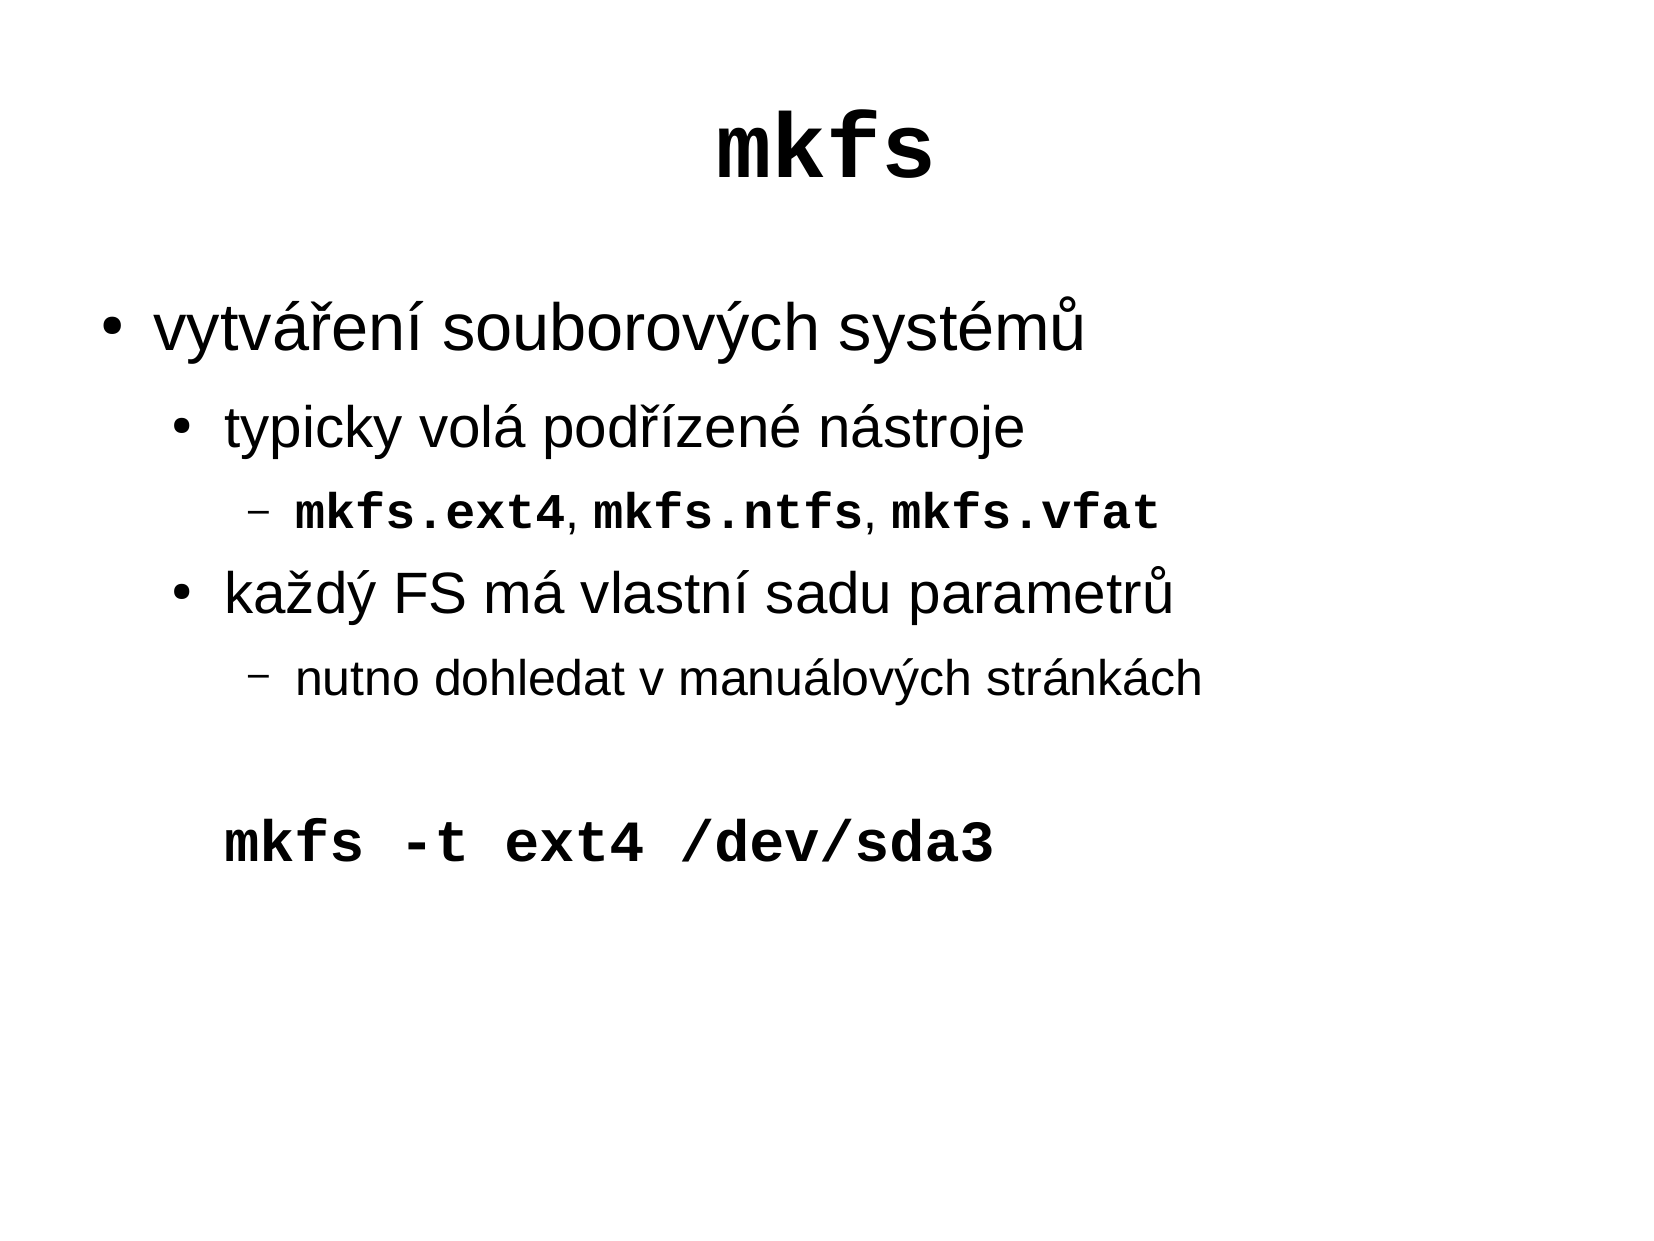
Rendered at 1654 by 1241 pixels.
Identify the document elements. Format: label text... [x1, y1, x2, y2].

title mkfs [82, 56, 1571, 250]
list vytváření souborových systémů typicky volá podřízené nástroje mkfs.ext4, mkfs.ntfs, mkfs.vfat každý FS má vlastní sadu parametrů nutno dohledat v manuálových stránkách mkfs -t ext4 /dev/sda3 [82, 290, 1571, 1094]
